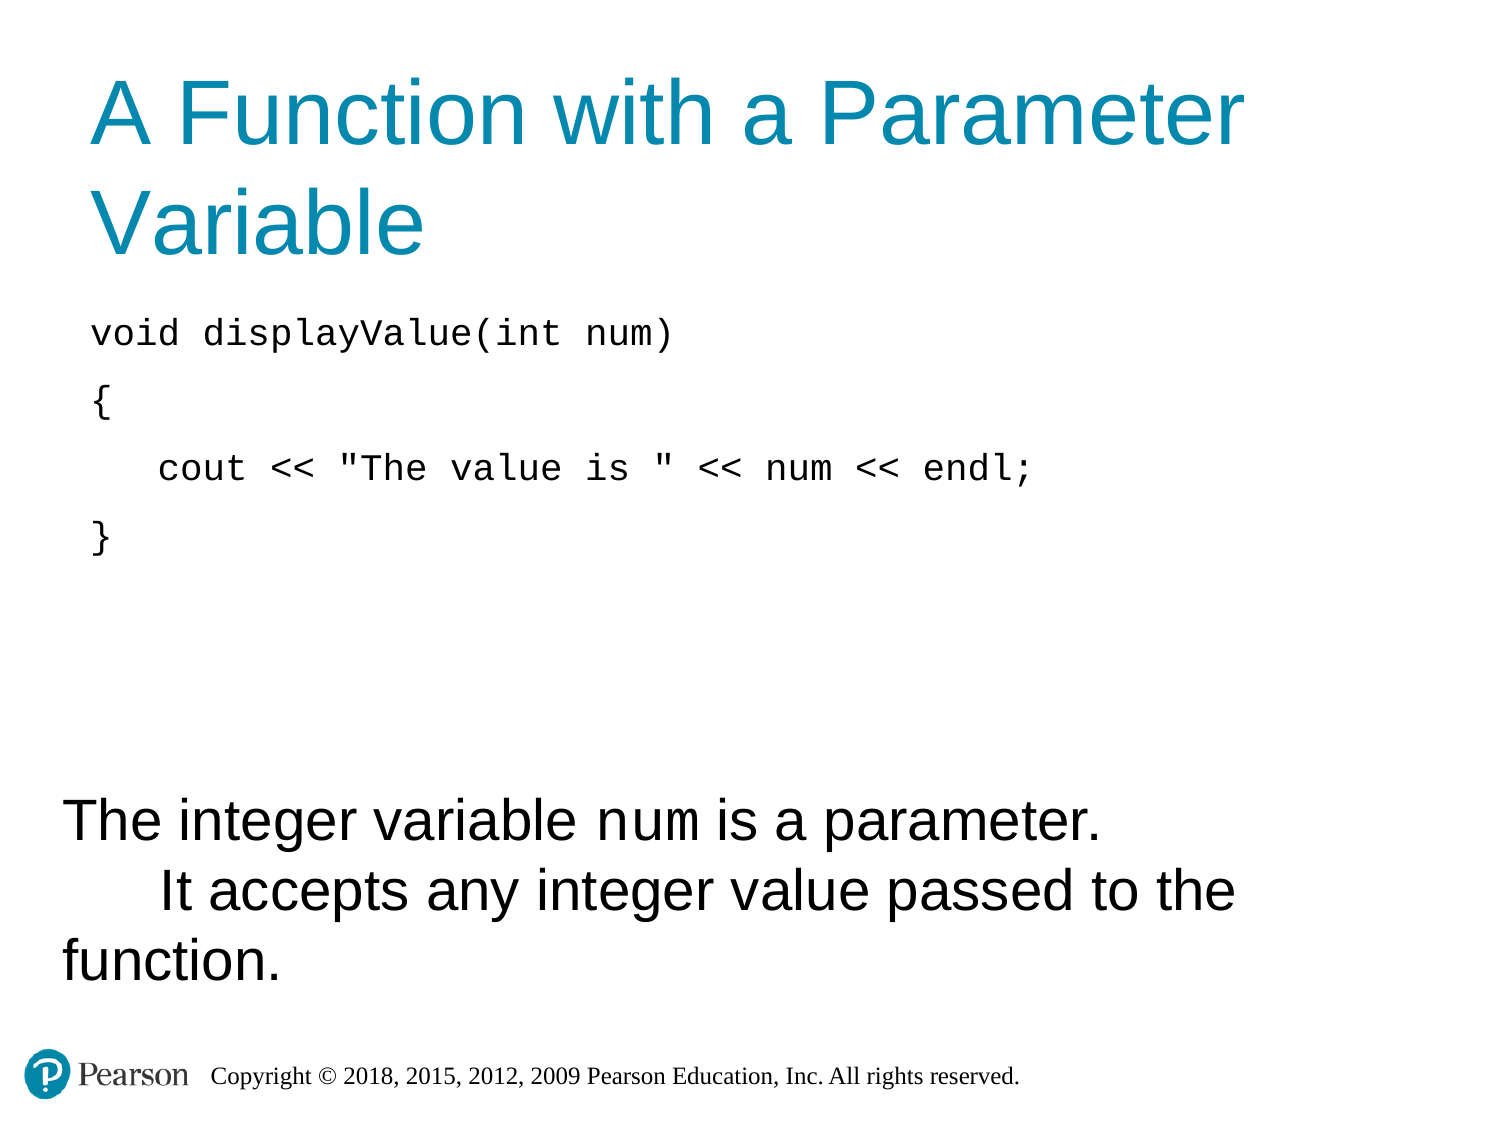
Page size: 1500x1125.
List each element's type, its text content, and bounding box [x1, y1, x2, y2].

title A Function with a Parameter Variable [75, 45, 1426, 233]
text_box void displayValue(int num) { cout << "The value is " << num << endl; } [75, 299, 1388, 645]
text_box The integer variable num is a parameter. It accepts any integer value passed to the function. [62, 774, 1475, 931]
